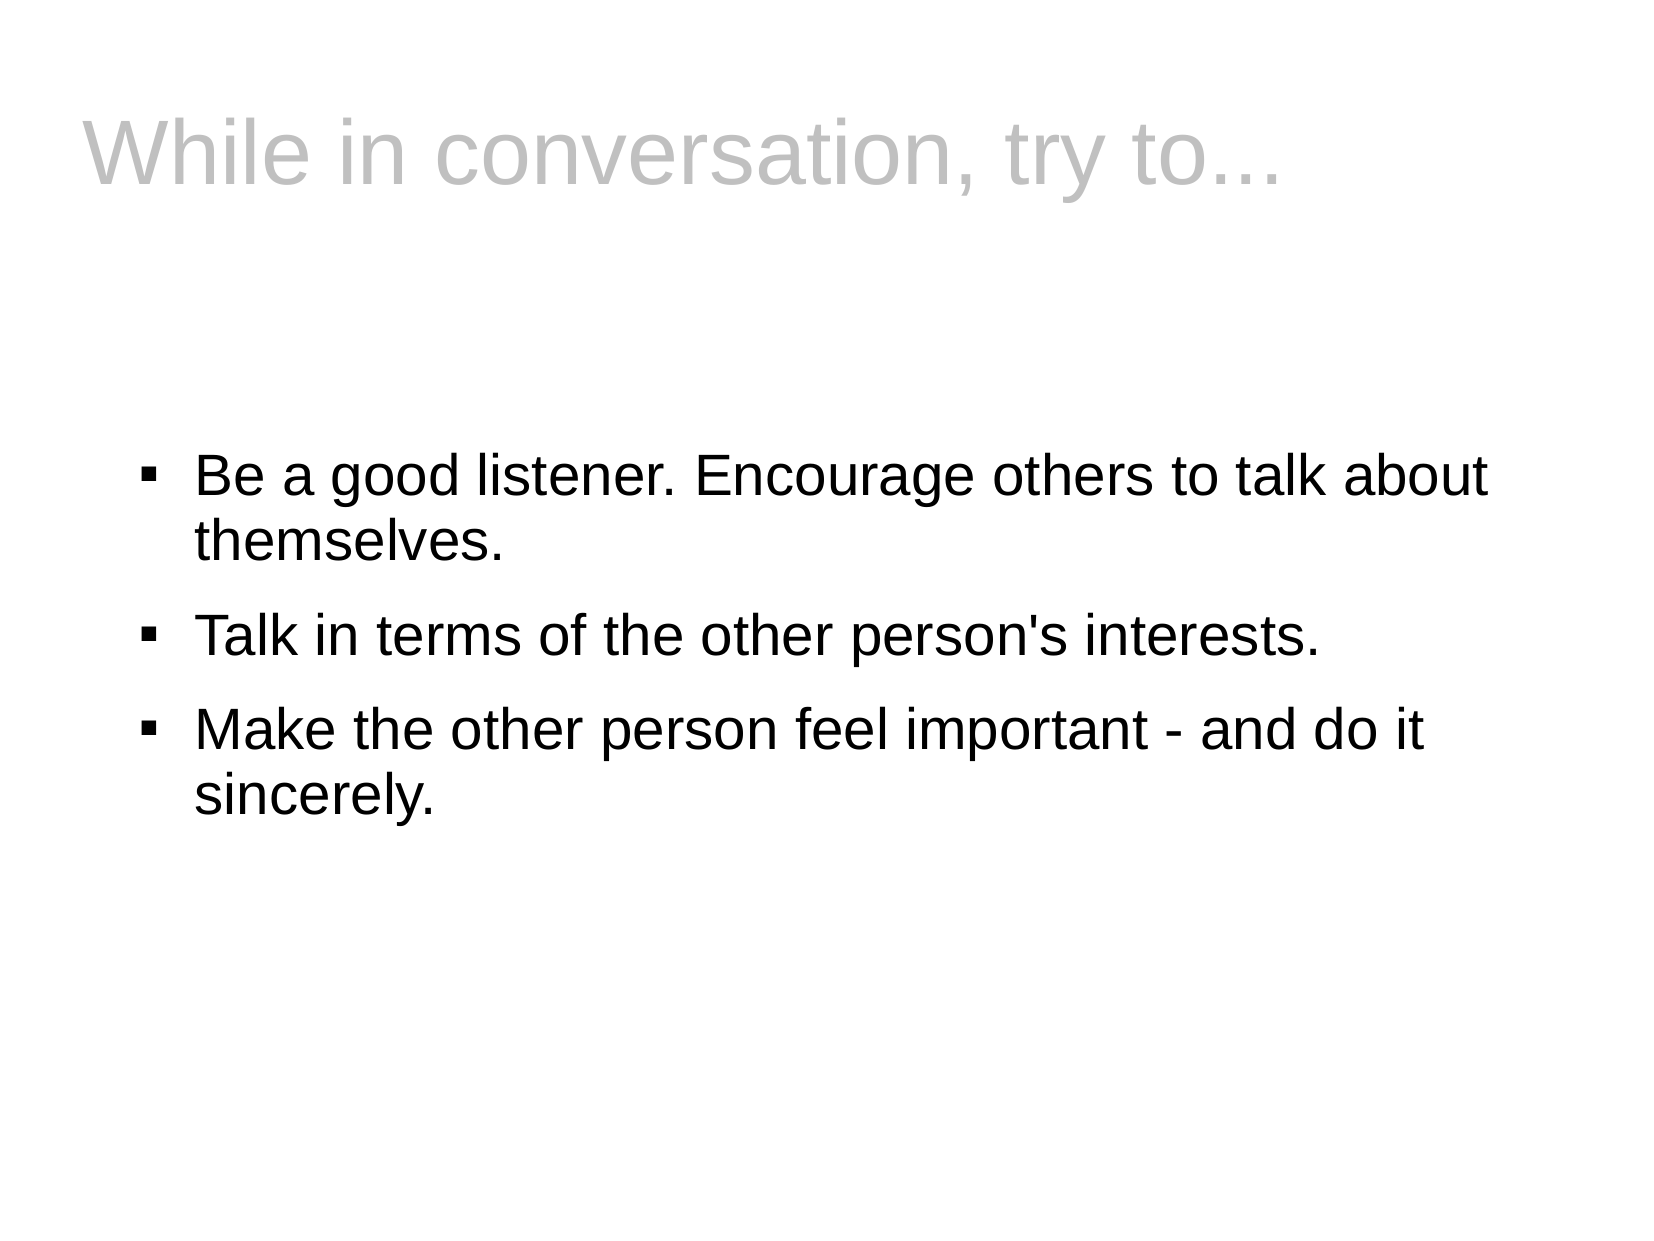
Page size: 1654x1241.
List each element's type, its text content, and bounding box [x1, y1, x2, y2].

list Be a good listener. Encourage others to talk about themselves. Talk in terms of the other person's interests. Make the other person feel important - and do it sincerely. [124, 442, 1654, 862]
title While in conversation, try to... [82, 56, 1571, 250]
